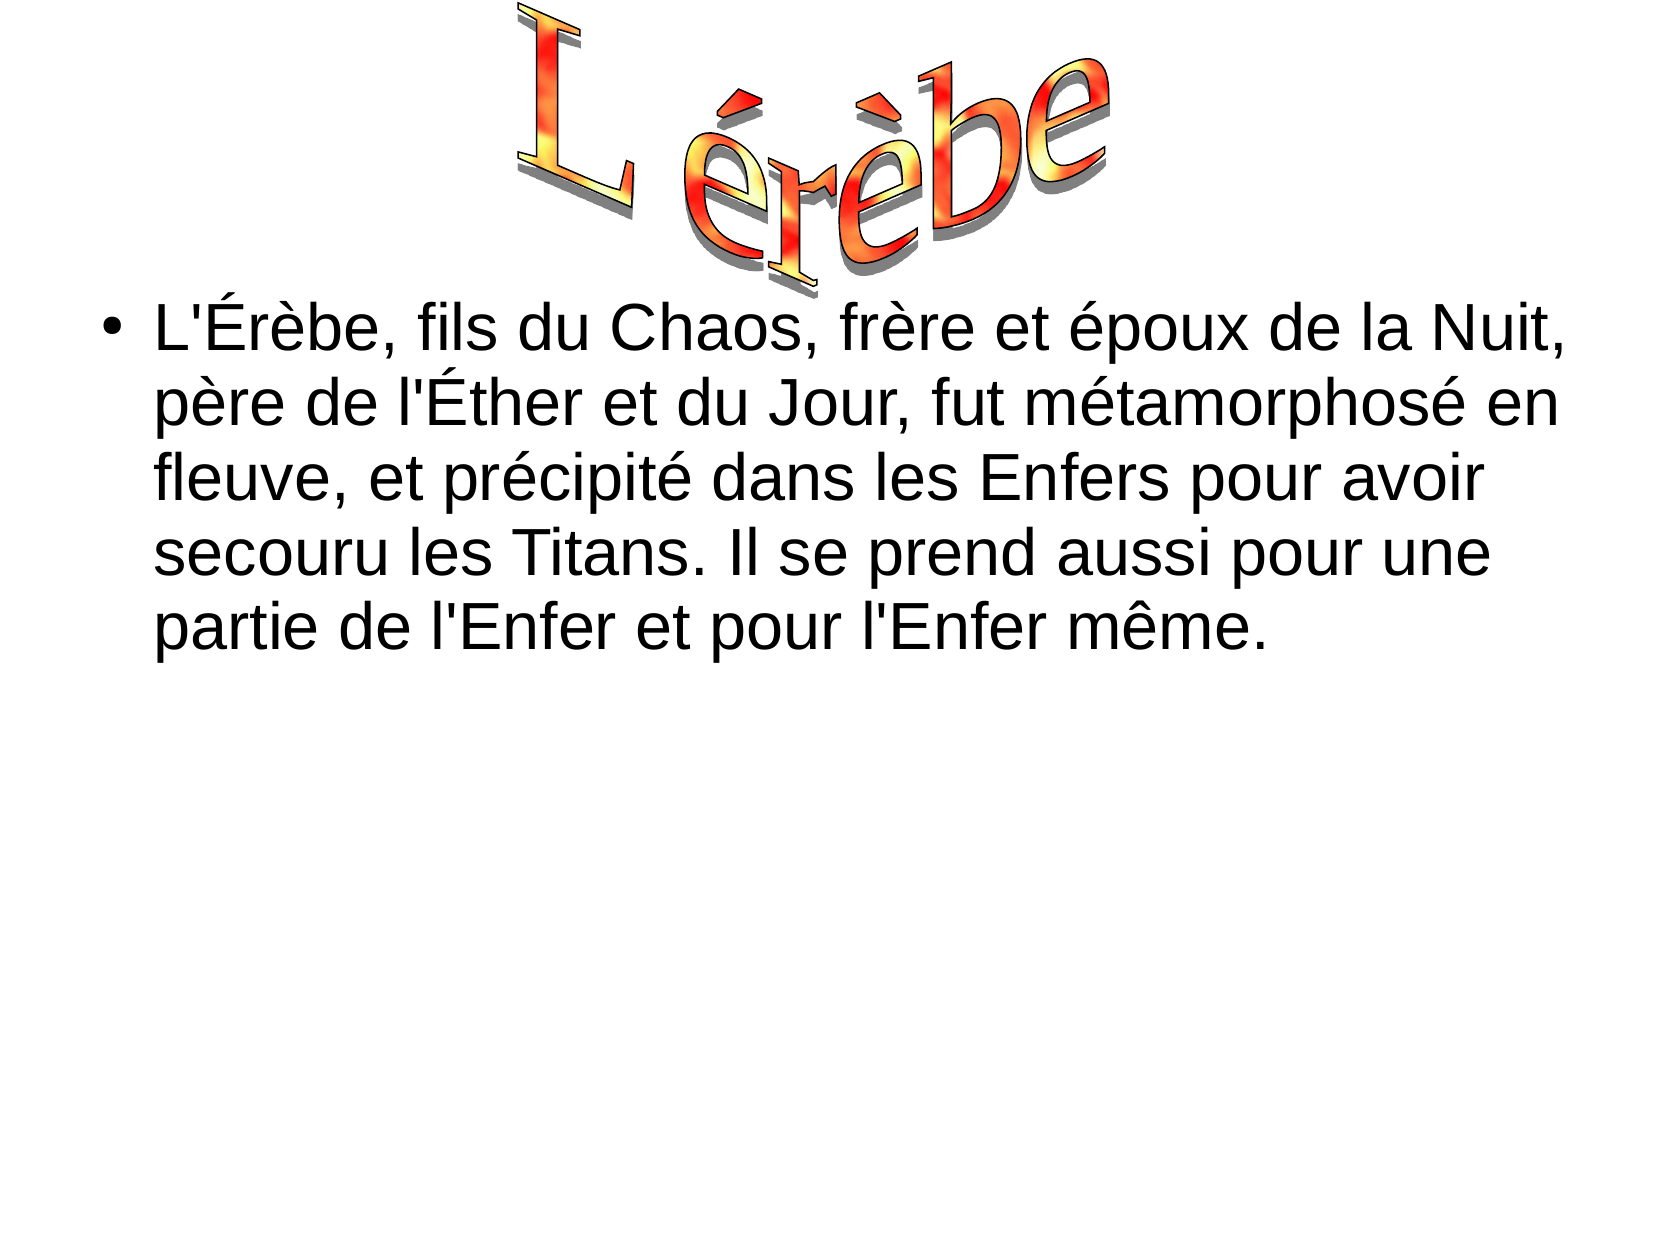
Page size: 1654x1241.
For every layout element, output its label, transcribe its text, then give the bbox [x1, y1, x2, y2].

text_box L érèbe [717, 89, 762, 118]
text_box L érèbe [856, 92, 901, 122]
text_box L érèbe [839, 140, 922, 264]
text_box L érèbe [684, 132, 767, 259]
text_box L érèbe [768, 158, 836, 287]
text_box L érèbe [918, 61, 1021, 229]
text_box L érèbe [1026, 58, 1109, 182]
list L'Érèbe, fils du Chaos, frère et époux de la Nuit, père de l'Éther et du Jour, fut métamorphosé en fleuve, et précipité dans les Enfers pour avoir secouru les Titans. Il se prend aussi pour une partie de l'Enfer et pour l'Enfer même. [82, 290, 1571, 1010]
text_box L érèbe [518, 2, 634, 208]
